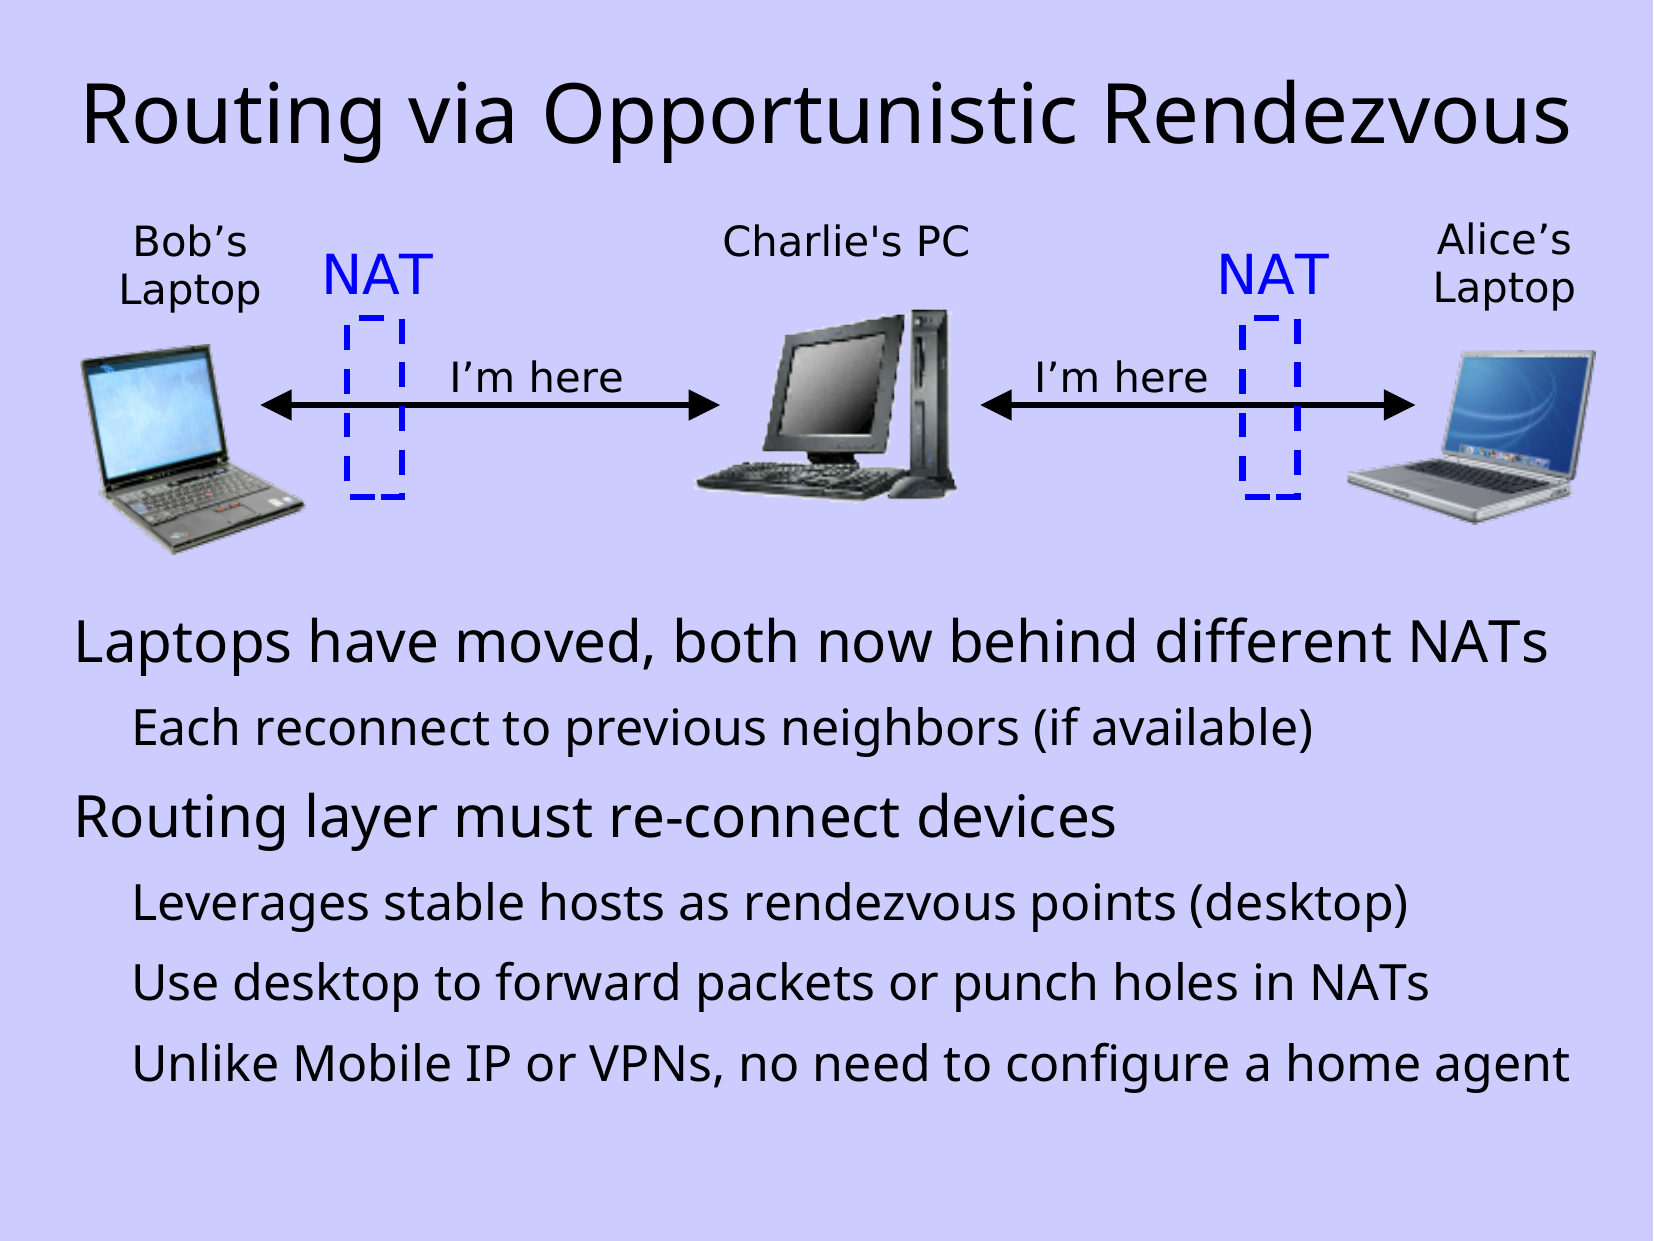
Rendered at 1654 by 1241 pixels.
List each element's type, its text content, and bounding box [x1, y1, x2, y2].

text_box NAT [306, 235, 449, 316]
title Routing via Opportunistic Rendezvous [0, 0, 1653, 223]
picture [1347, 350, 1596, 526]
text_box Alice’s Laptop [1417, 207, 1592, 321]
picture [680, 300, 973, 526]
text_box I’m here [1019, 345, 1224, 402]
text_box Bob’s Laptop [103, 209, 277, 323]
text_box Charlie's PC [707, 210, 986, 274]
text_box NAT [1201, 235, 1345, 316]
list Laptops have moved, both now behind different NATs Each reconnect to previous neighbors (if available) Routing layer must re-connect devices Leverages stable hosts as rendezvous points (desktop) Use desktop to forward packets or punch holes in NATs Unlike Mobile IP or VPNs, no need to configure a home agent [41, 592, 1612, 1141]
text_box I’m here [434, 345, 639, 402]
picture [80, 344, 306, 556]
